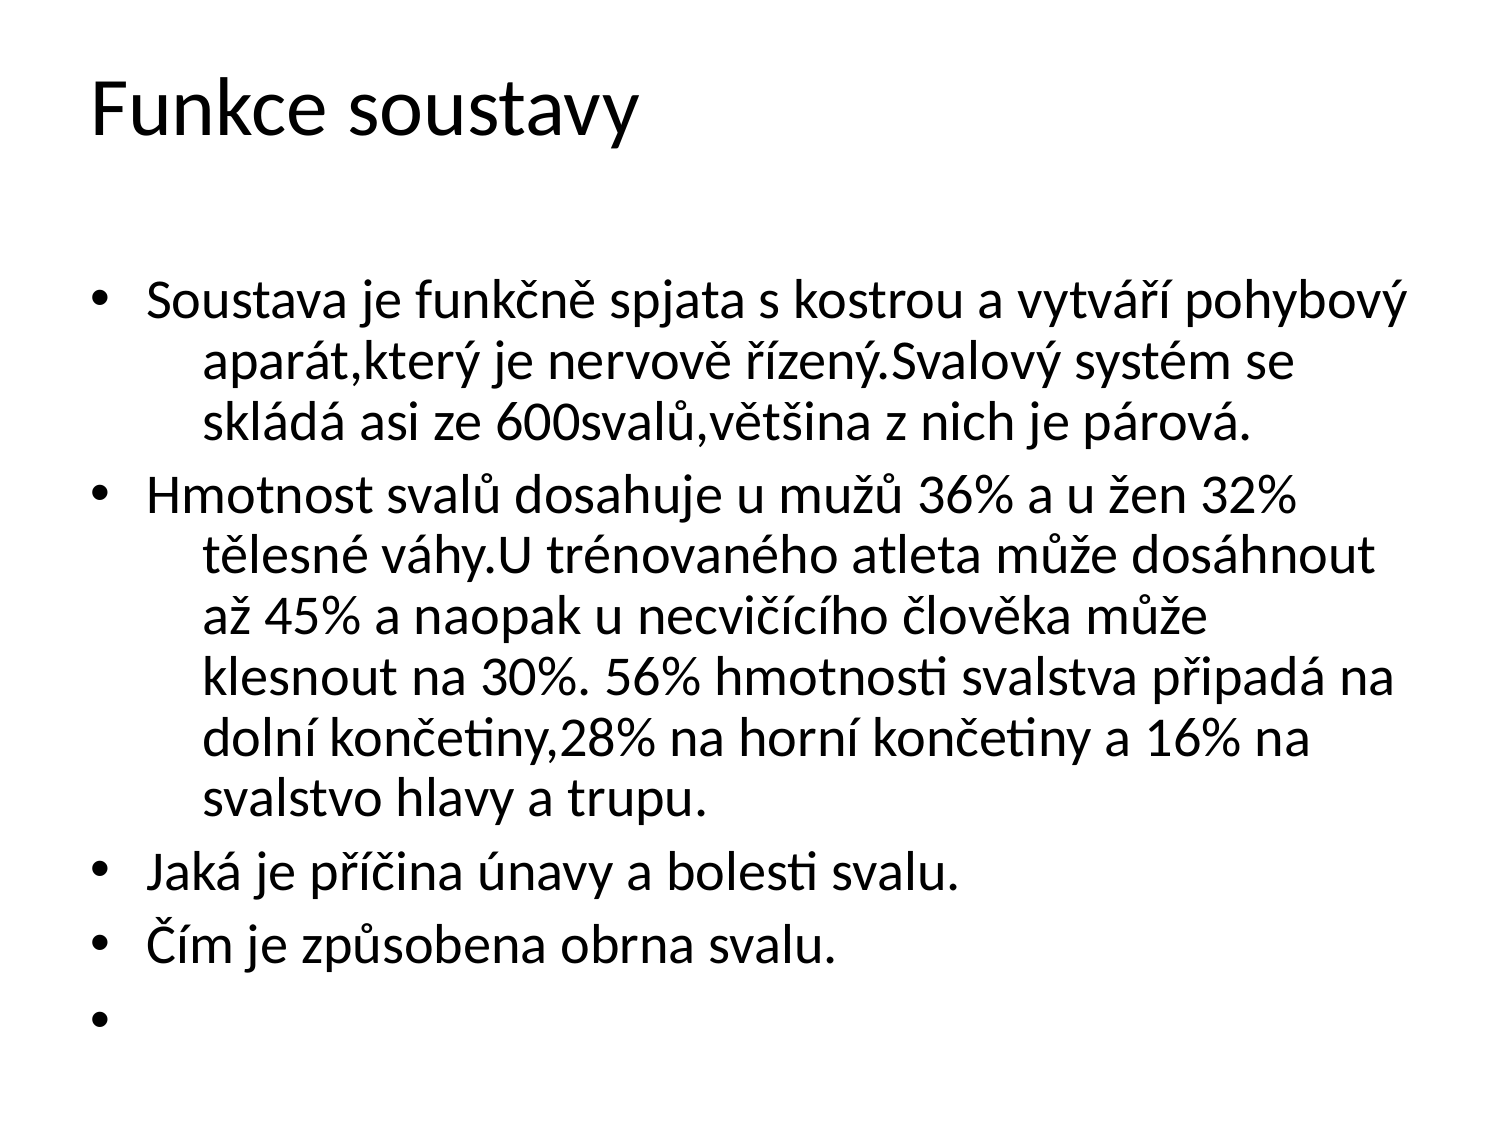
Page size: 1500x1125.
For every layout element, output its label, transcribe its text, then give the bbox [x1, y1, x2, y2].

title Funkce soustavy [75, 45, 1426, 233]
list Soustava je funkčně spjata s kostrou a vytváří pohybový aparát,který je nervově řízený.Svalový systém se skládá asi ze 600svalů,většina z nich je párová. Hmotnost svalů dosahuje u mužů 36% a u žen 32% tělesné váhy.U trénovaného atleta může dosáhnout až 45% a naopak u necvičícího člověka může klesnout na 30%. 56% hmotnosti svalstva připadá na dolní končetiny,28% na horní končetiny a 16% na svalstvo hlavy a trupu. Jaká je příčina únavy a bolesti svalu. Čím je způsobena obrna svalu. [75, 262, 1426, 1005]
